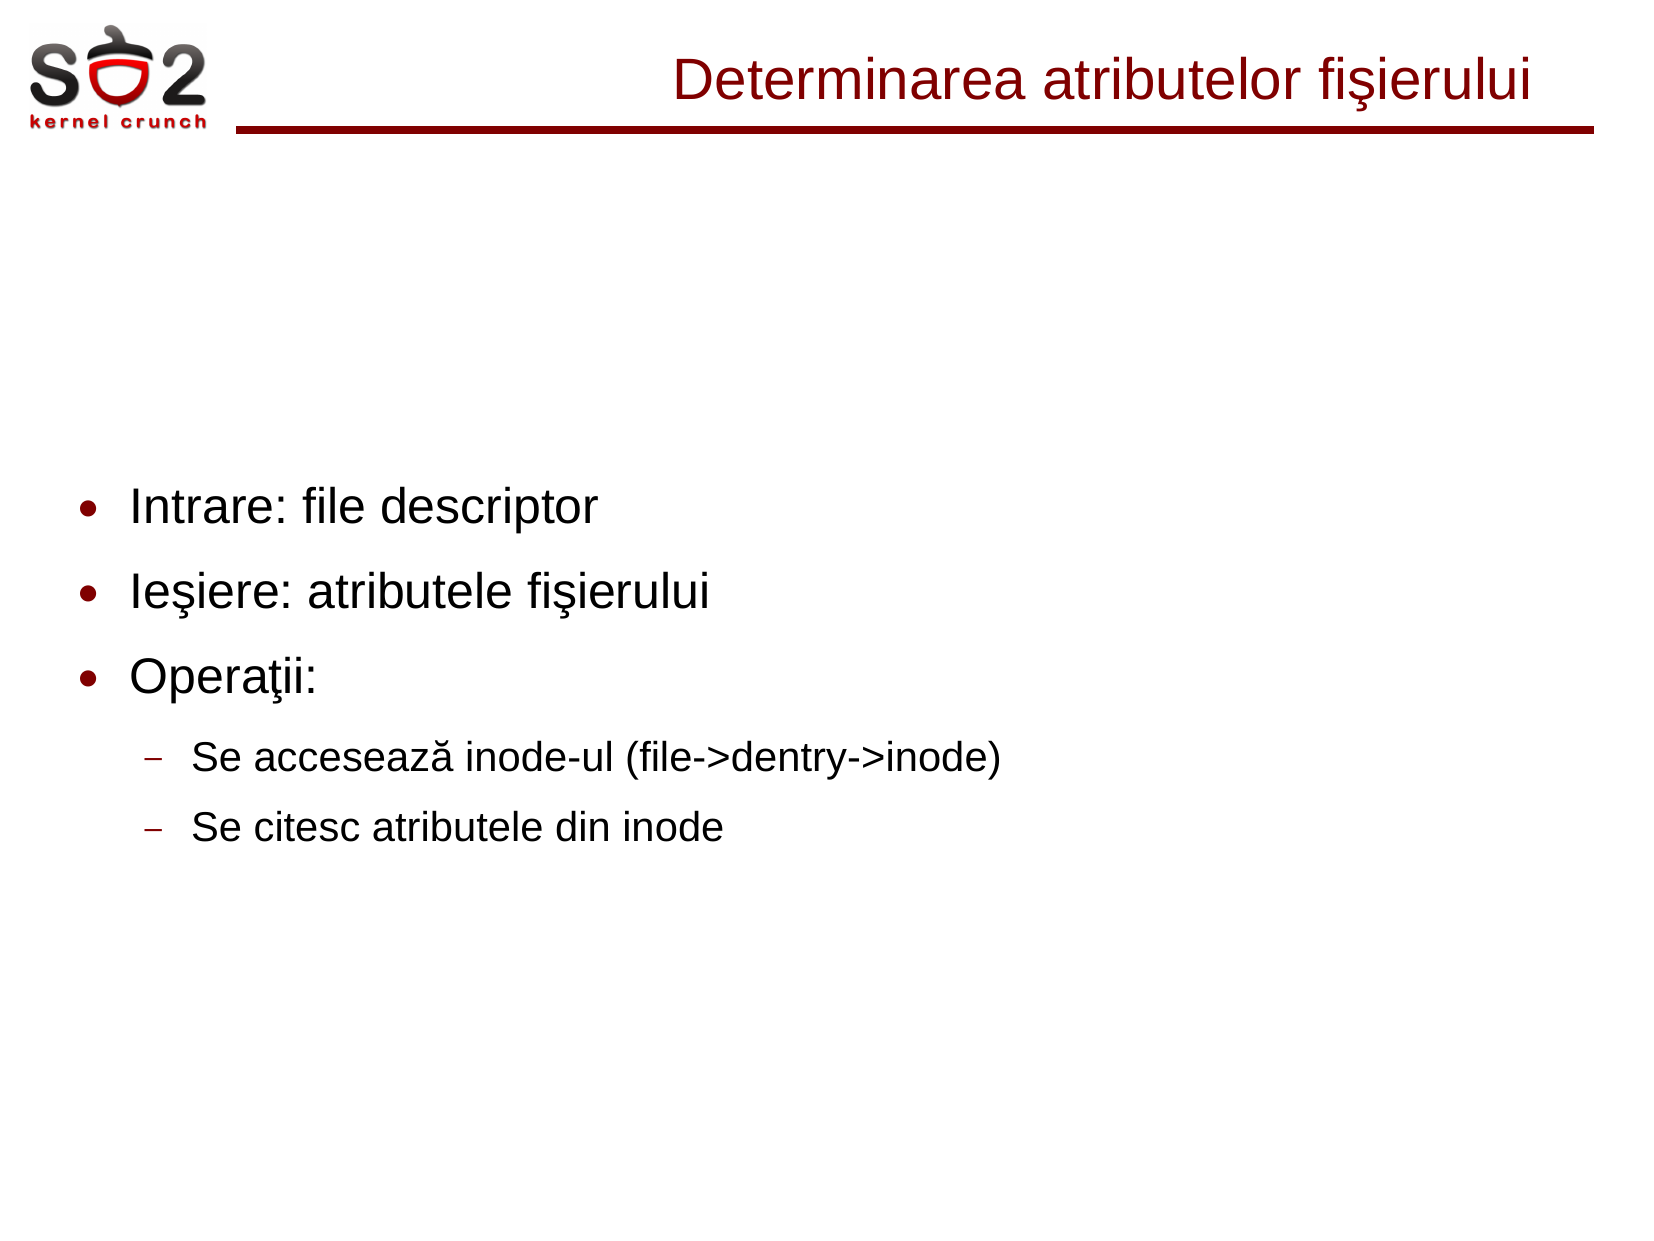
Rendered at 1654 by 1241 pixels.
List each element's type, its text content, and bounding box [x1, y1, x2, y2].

title Determinarea atributelor fişierului [121, 11, 1534, 148]
list Intrare: file descriptor Ieşiere: atributele fişierului Operaţii: Se accesează inode-ul (file->dentry->inode) Se citesc atributele din inode [59, 177, 1595, 1152]
picture [29, 23, 121, 130]
